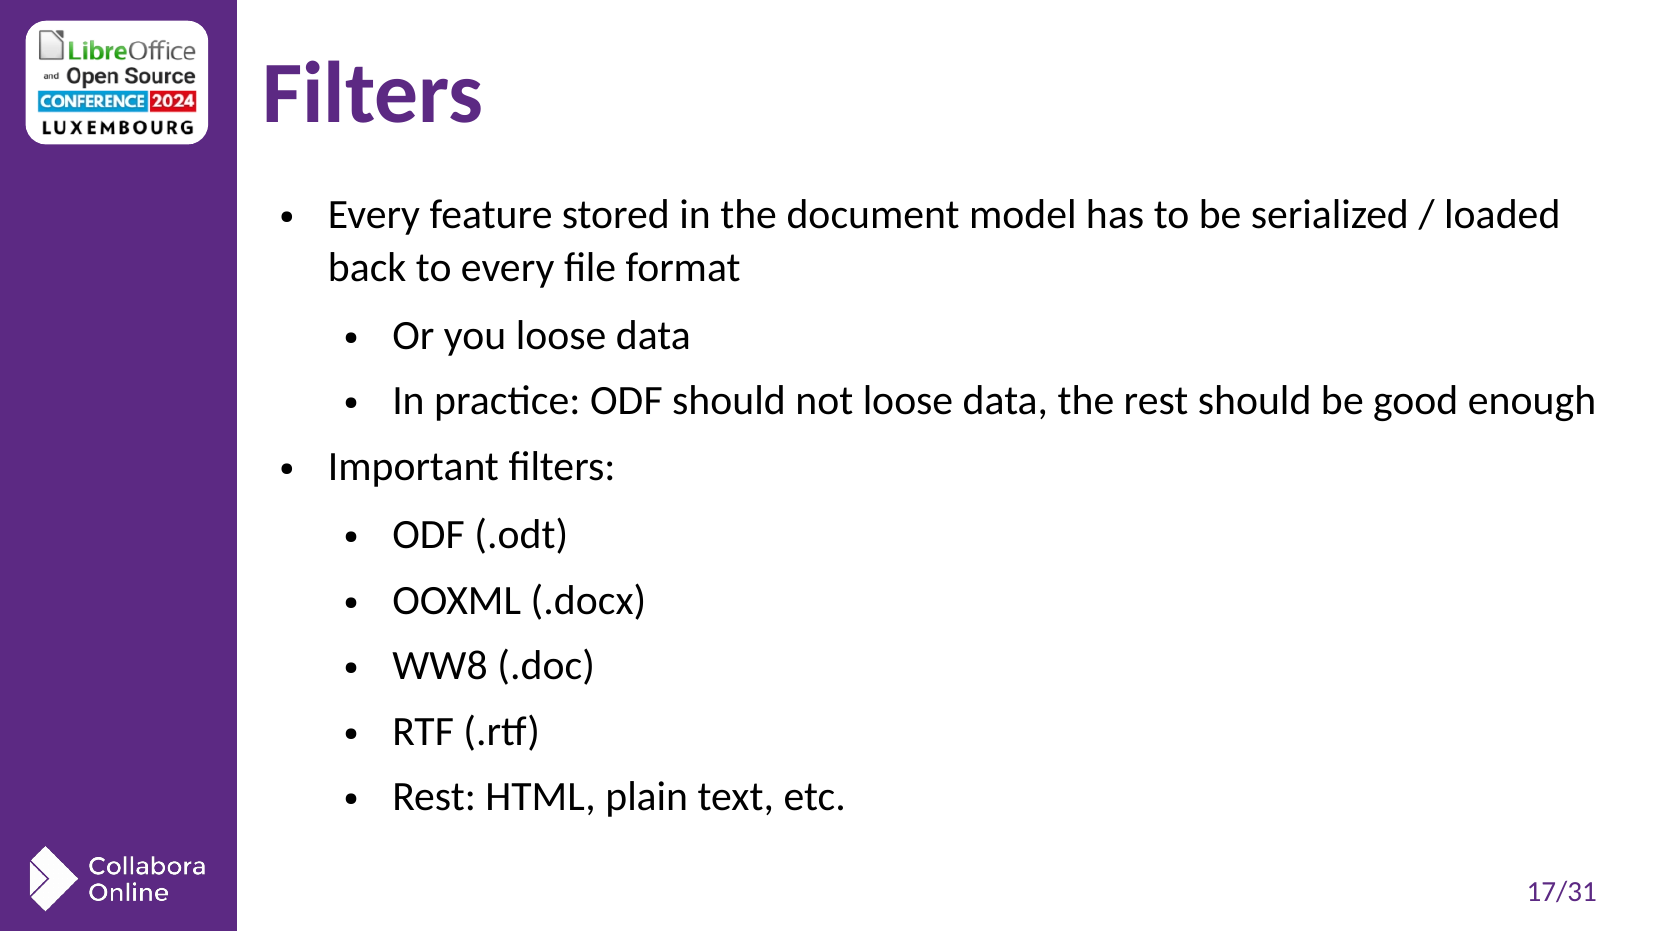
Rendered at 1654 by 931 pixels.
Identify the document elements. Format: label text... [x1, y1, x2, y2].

list Every feature stored in the document model has to be serialized / loaded back to every file format Or you loose data In practice: ODF should not loose data, the rest should be good enough Important filters: ODF (.odt) OOXML (.docx) WW8 (.doc) RTF (.rtf) Rest: HTML, plain text, etc. [263, 187, 1605, 856]
picture [34, 26, 200, 139]
picture [25, 841, 209, 916]
title Filters [262, 13, 1644, 145]
